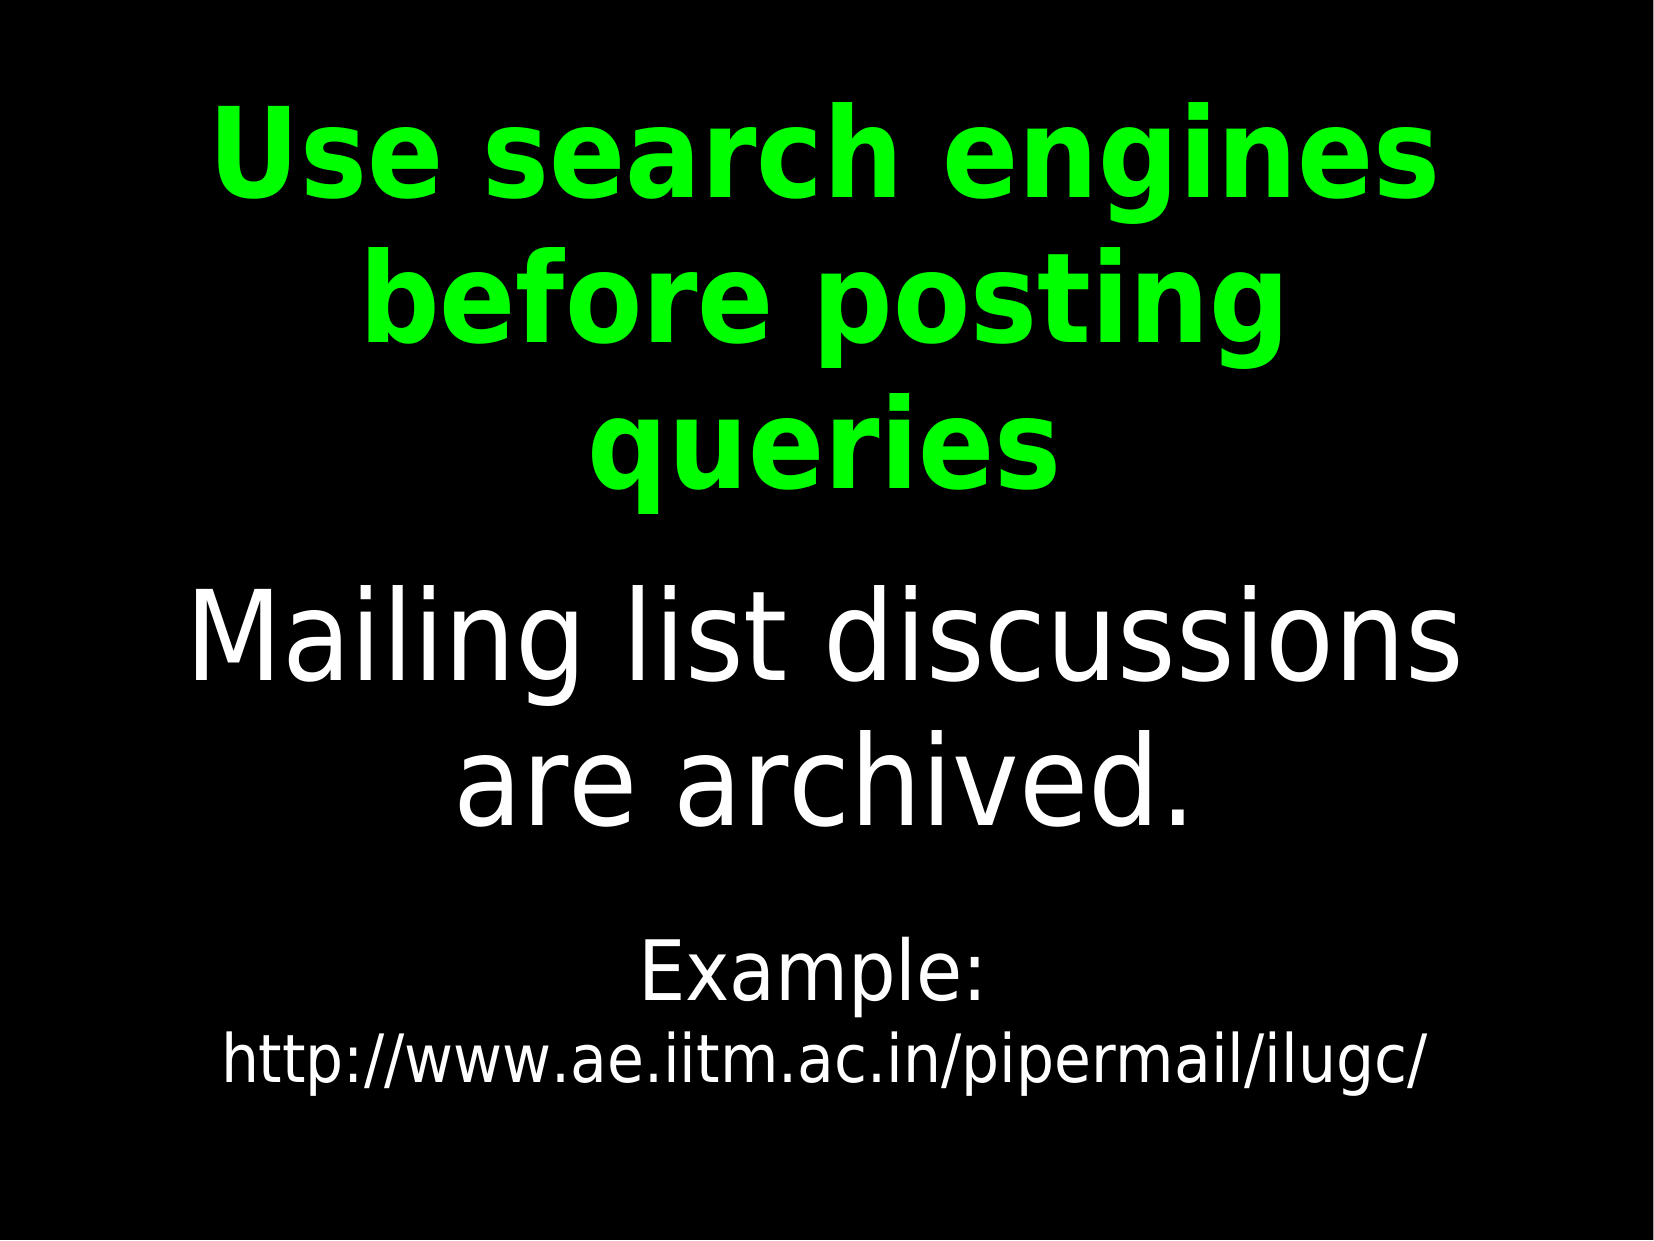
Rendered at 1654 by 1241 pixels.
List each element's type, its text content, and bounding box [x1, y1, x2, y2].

text_box Use search engines before posting queries [112, 73, 1538, 526]
text_box Example: http://www.ae.iitm.ac.in/pipermail/ilugc/ [75, 916, 1576, 1106]
text_box Mailing list discussions are archived. [75, 556, 1576, 864]
